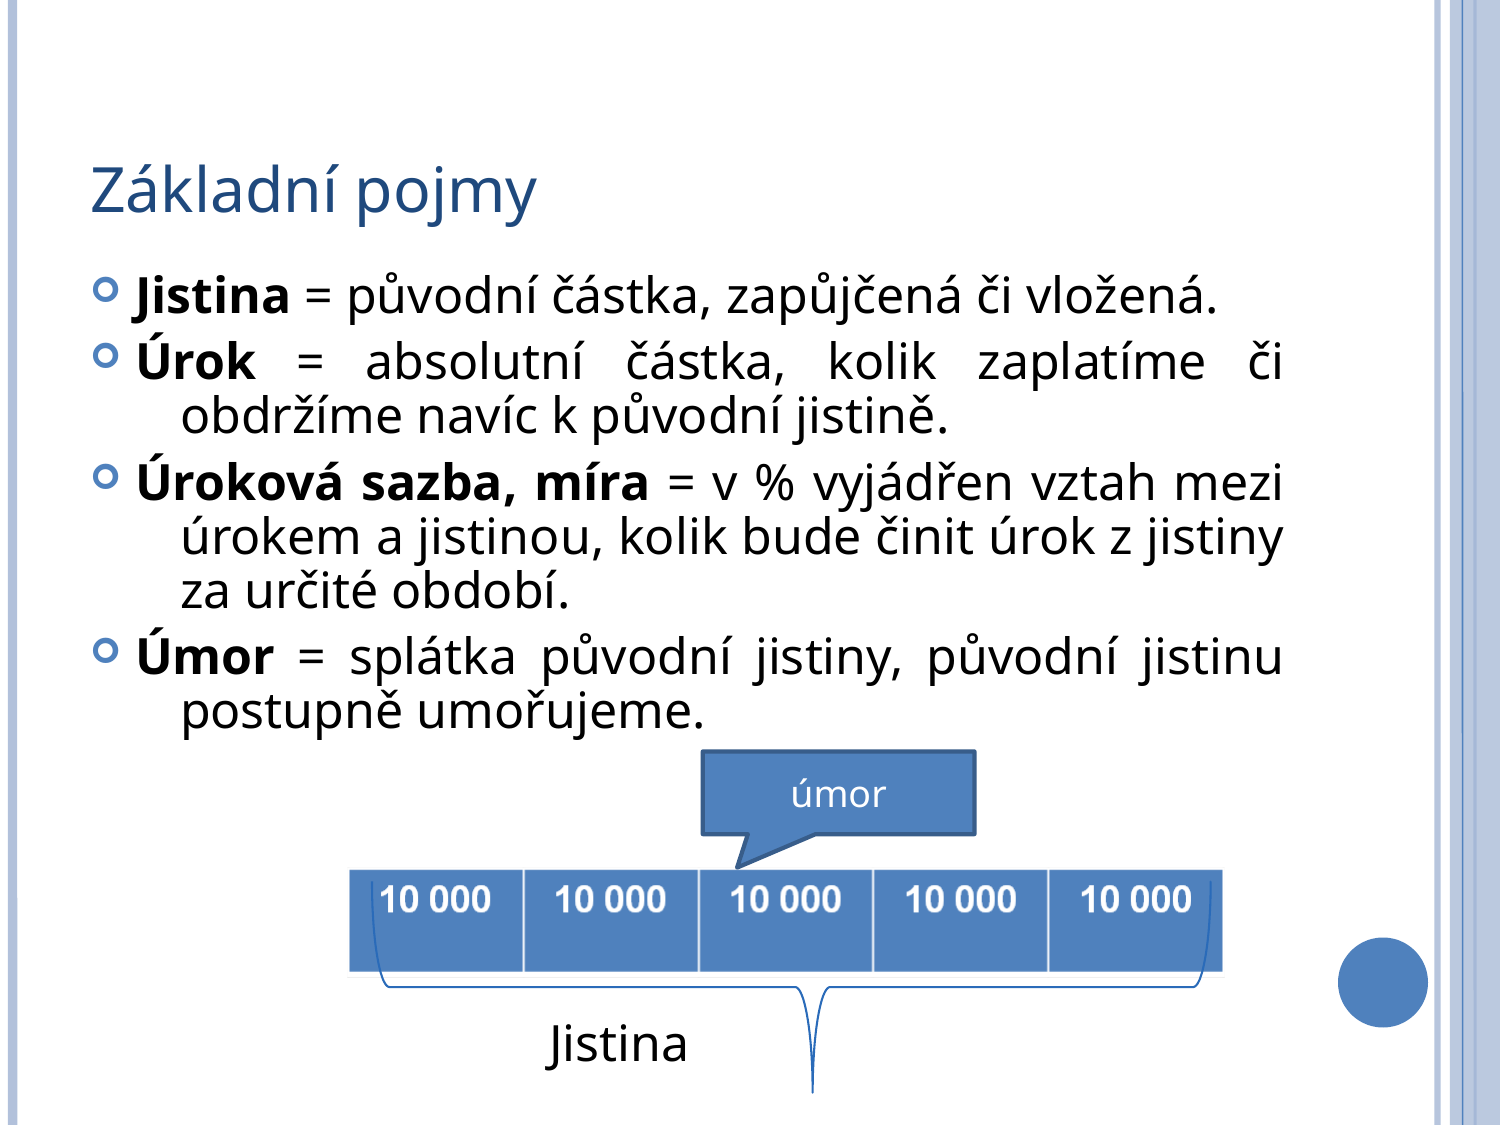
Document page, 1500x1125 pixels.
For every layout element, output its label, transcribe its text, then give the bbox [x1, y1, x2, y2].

picture [336, 857, 1235, 987]
title Základní pojmy [75, 45, 1300, 233]
list Jistina = původní částka, zapůjčená či vložená. Úrok = absolutní částka, kolik zaplatíme či obdržíme navíc k původní jistině. Úroková sazba, míra = v % vyjádřen vztah mezi úrokem a jistinou, kolik bude činit úrok z jistiny za určité období. Úmor = splátka původní jistiny, původní jistinu postupně umořujeme. Jistina [75, 262, 1300, 1125]
text_box úmor [702, 751, 975, 868]
